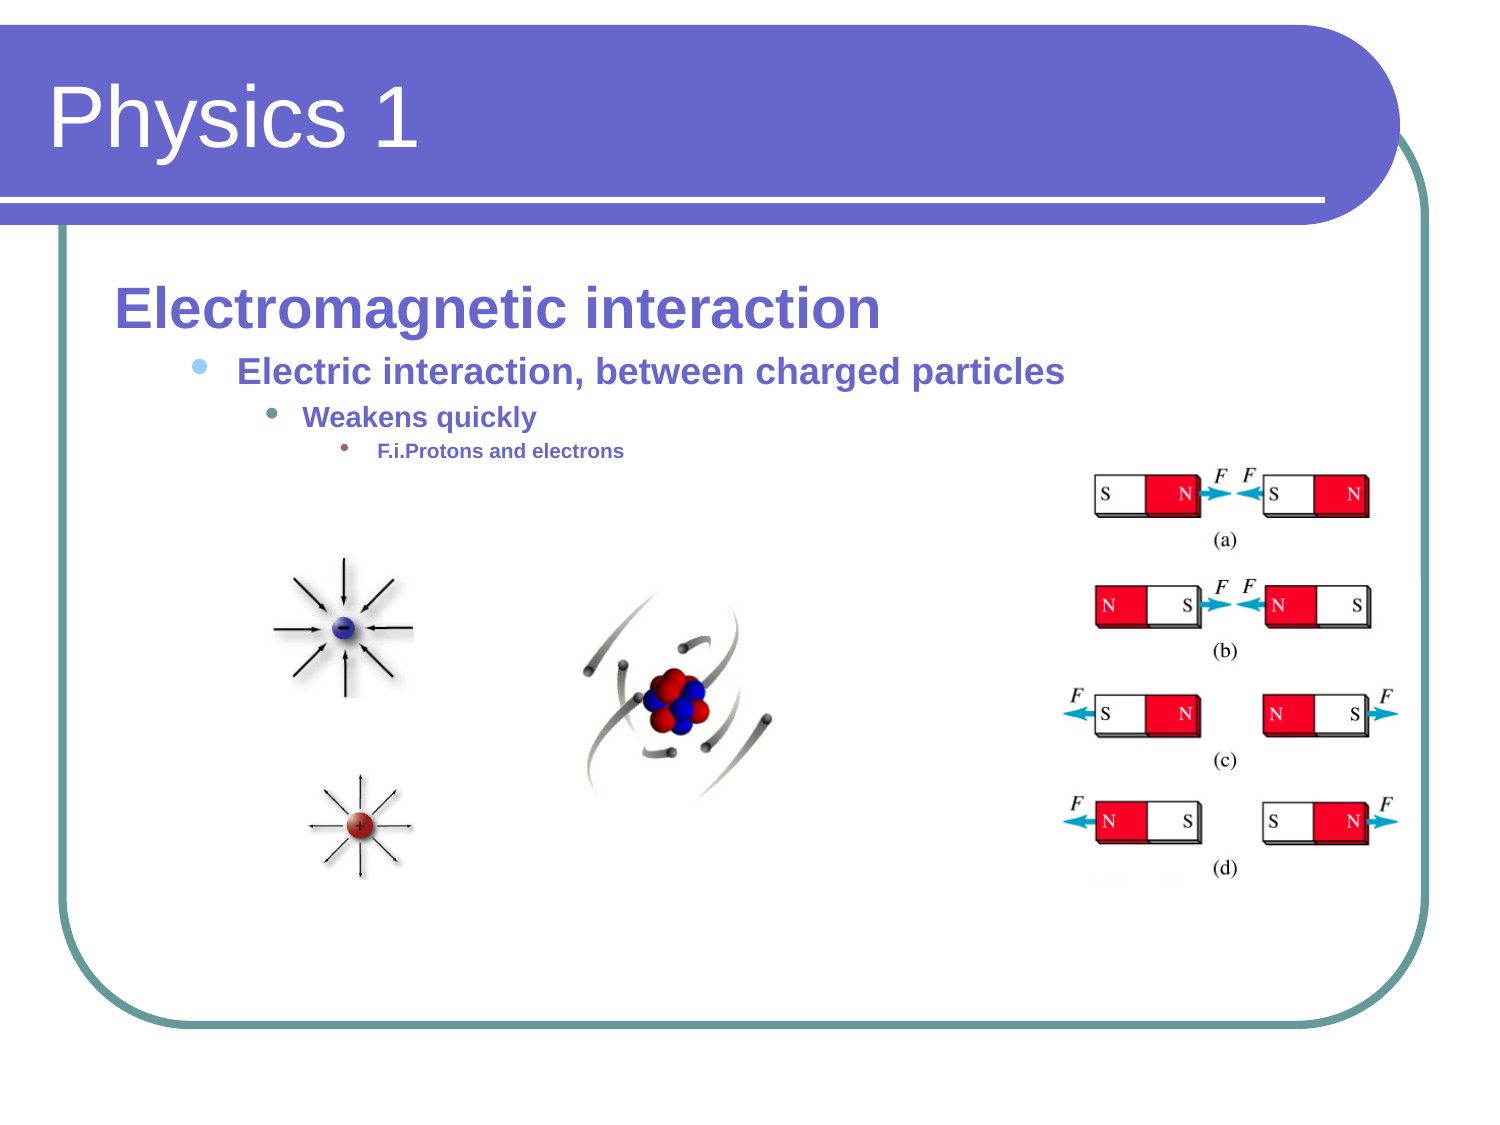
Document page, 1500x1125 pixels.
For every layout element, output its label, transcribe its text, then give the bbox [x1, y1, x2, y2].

list Electromagnetic interaction Electric interaction, between charged particles Weakens quickly F.i.Protons and electrons [99, 262, 1400, 988]
picture [306, 772, 414, 880]
picture [271, 556, 414, 698]
title Physics 1 [32, 37, 1347, 188]
picture [561, 585, 789, 810]
picture [1052, 456, 1409, 882]
